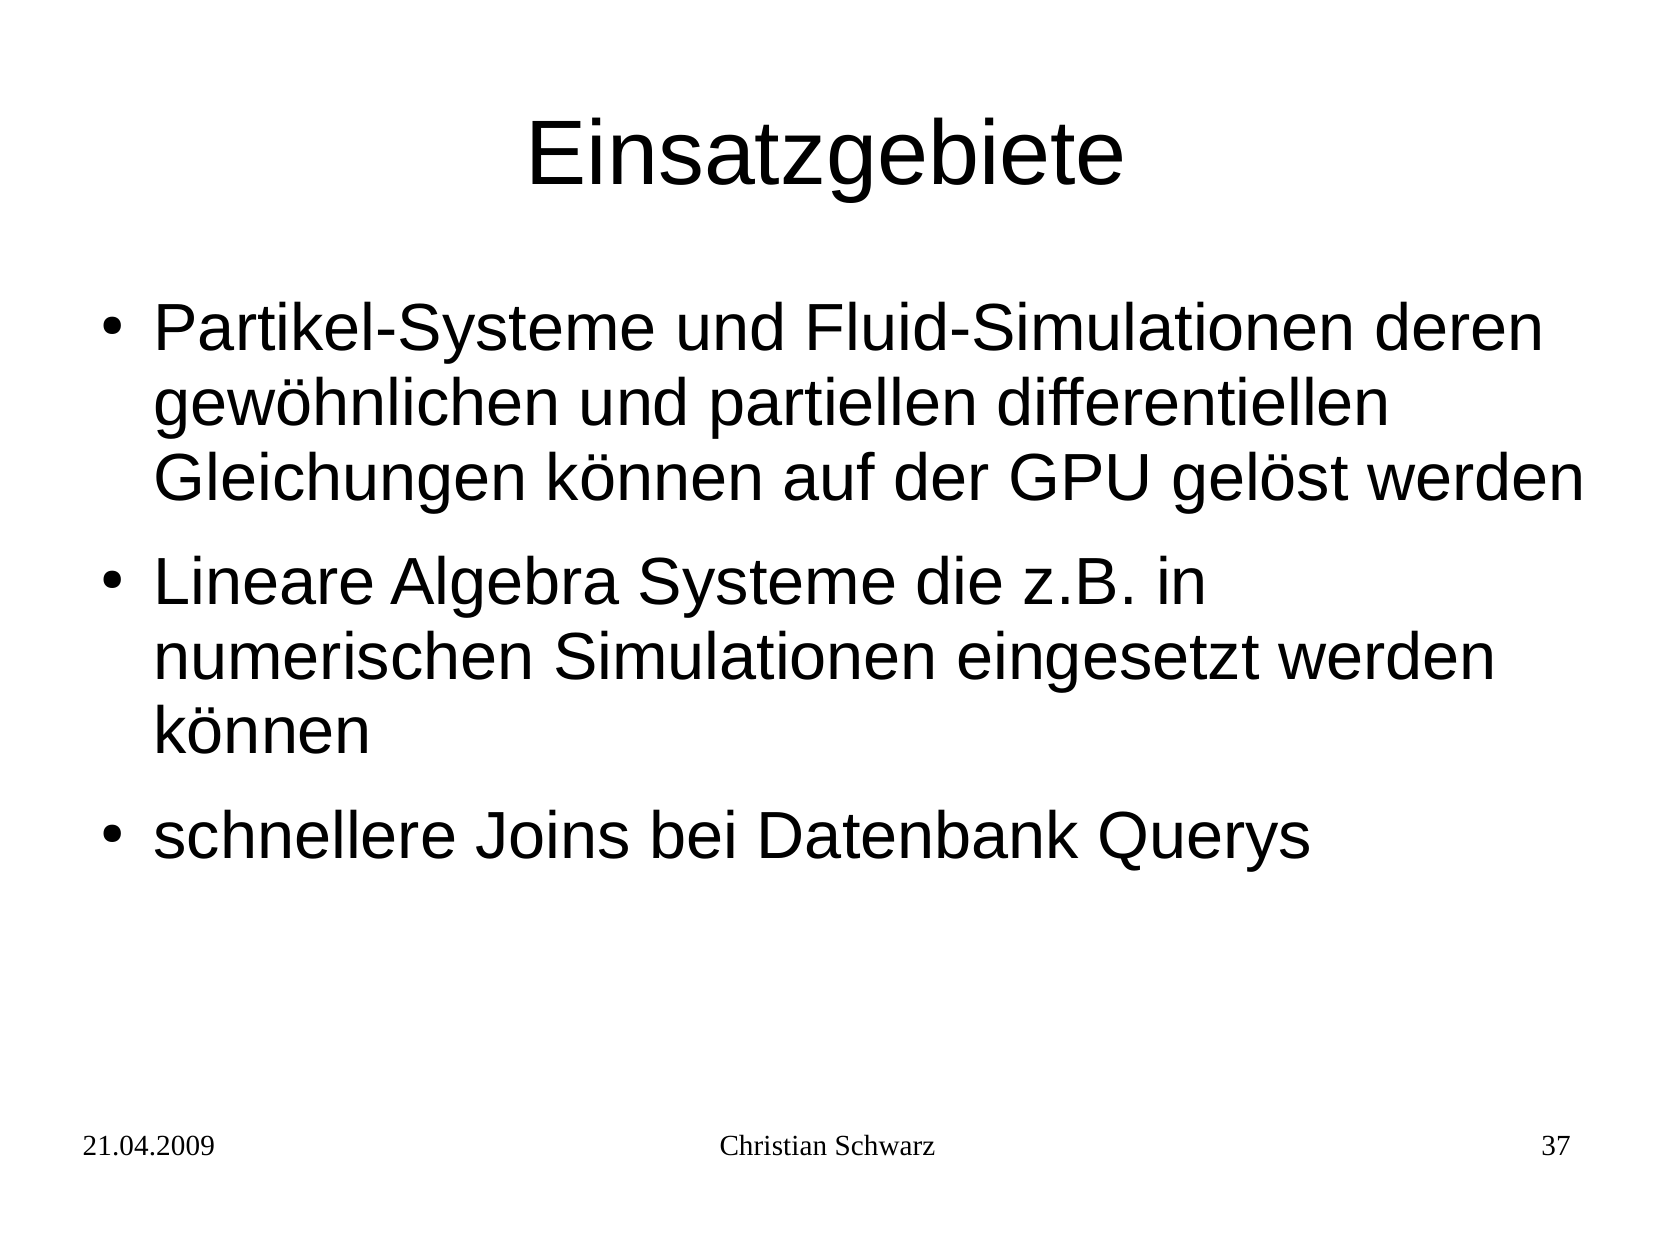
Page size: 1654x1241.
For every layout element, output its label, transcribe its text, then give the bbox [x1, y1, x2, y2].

list Partikel-Systeme und Fluid-Simulationen deren gewöhnlichen und partiellen differentiellen Gleichungen können auf der GPU gelöst werden Lineare Algebra Systeme die z.B. in numerischen Simulationen eingesetzt werden können schnellere Joins bei Datenbank Querys [82, 290, 1595, 1109]
title Einsatzgebiete [82, 49, 1571, 257]
